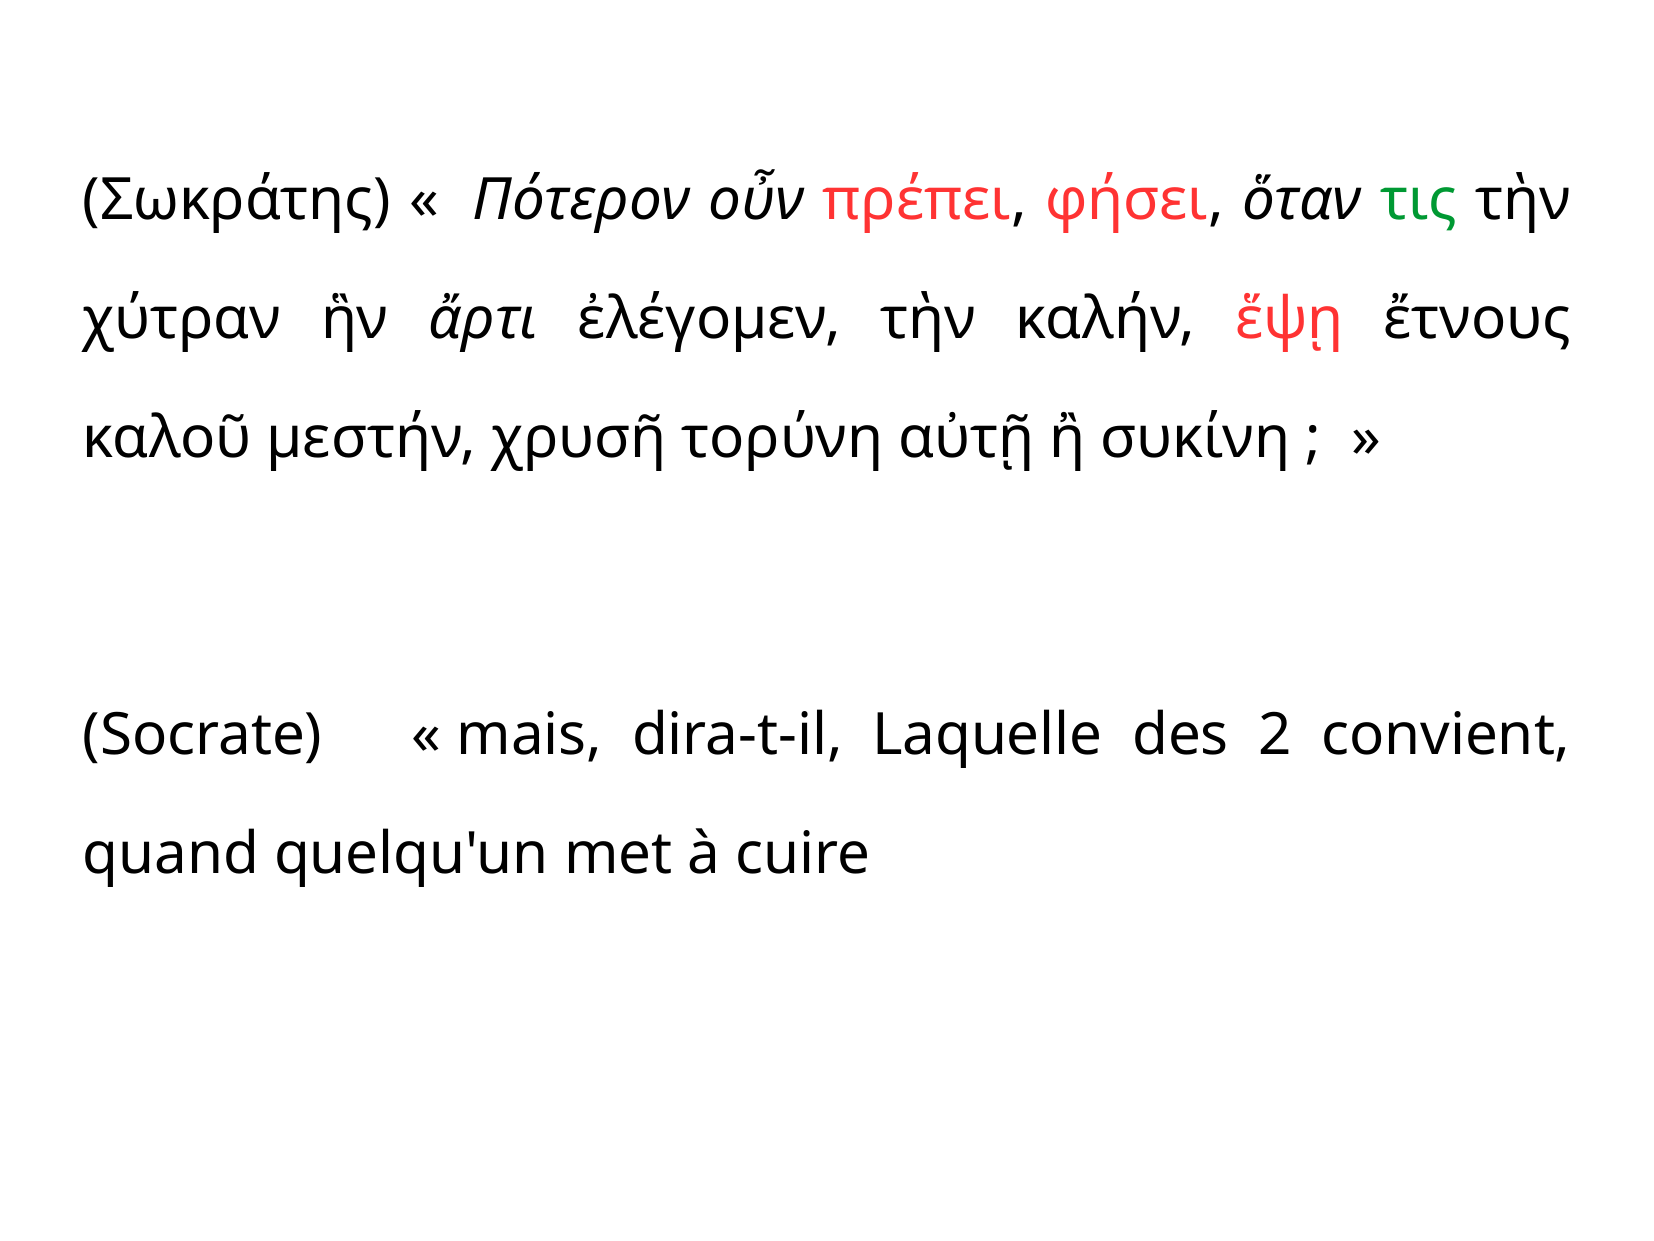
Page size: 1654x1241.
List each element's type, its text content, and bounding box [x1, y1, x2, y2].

list (Σωκράτης) « Πότερον οὖν πρέπει, φήσει, ὅταν τις τὴν χύτραν ἣν ἄρτι ἐλέγομεν, τὴν καλήν, ἕψῃ ἔτνους καλοῦ μεστήν, χρυσῆ τορύνη αὐτῇ ἢ συκίνη ; » (Socrate) « mais, dira-t-il, Laquelle des 2 convient, quand quelqu'un met à cuire [82, 118, 1571, 1241]
